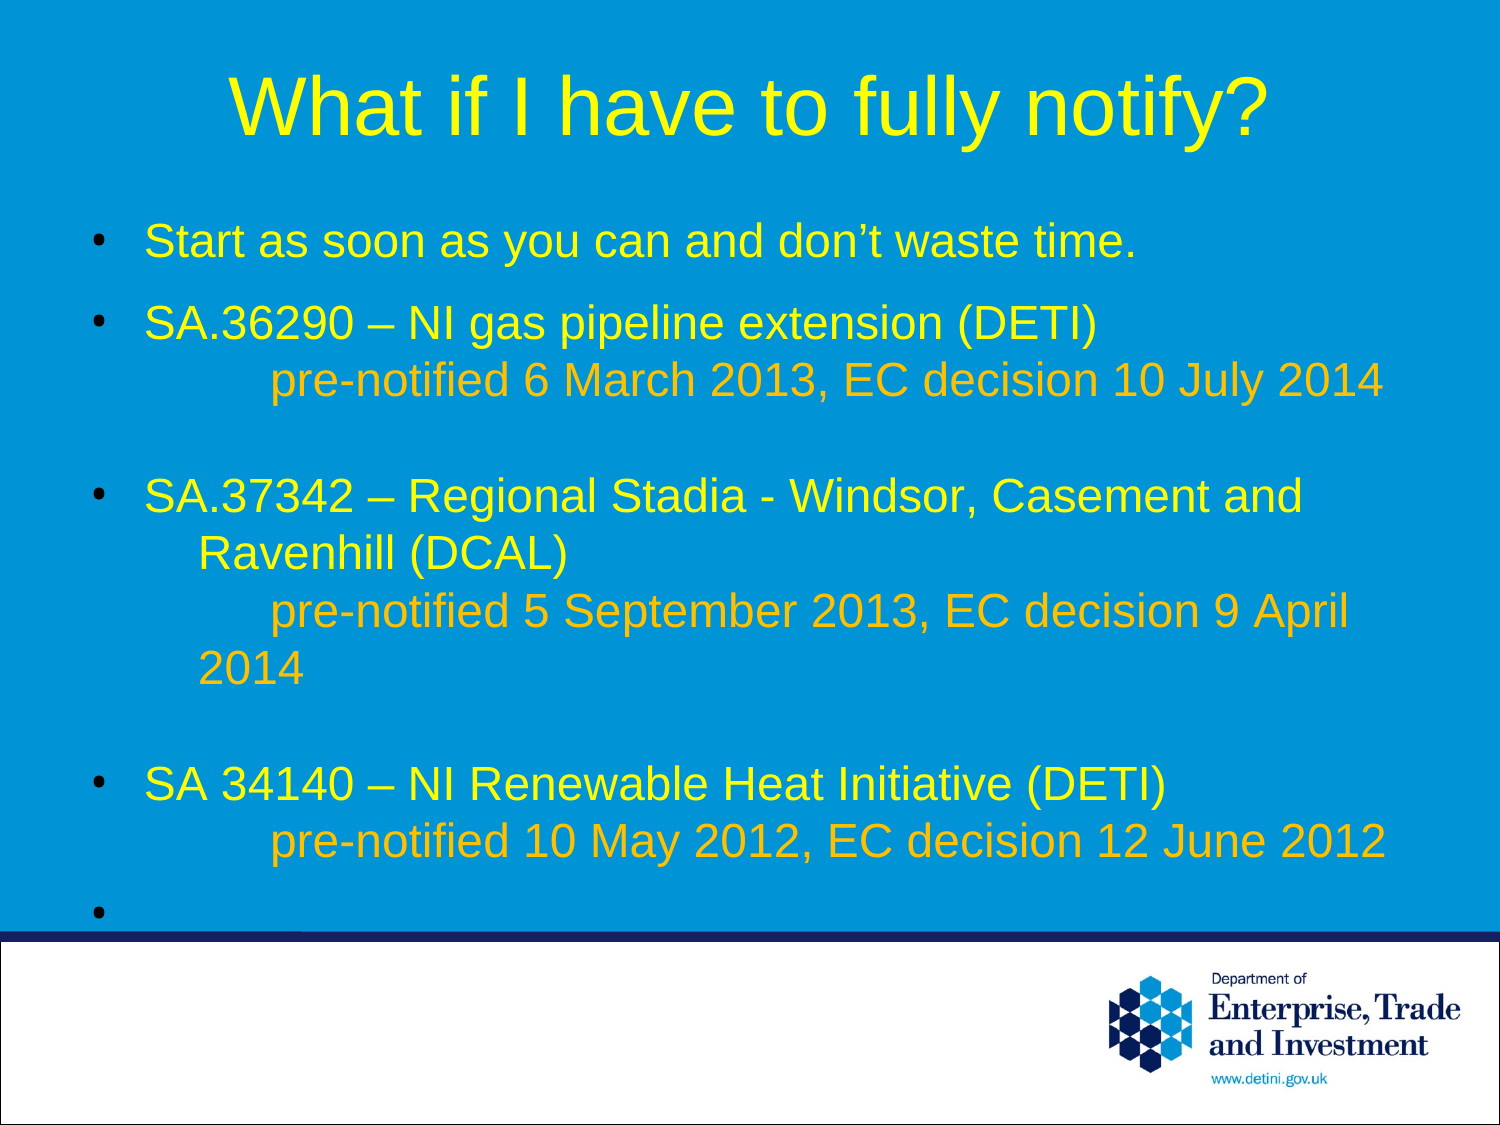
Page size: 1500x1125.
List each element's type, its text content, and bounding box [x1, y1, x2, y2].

list Start as soon as you can and don’t waste time. SA.36290 – NI gas pipeline extension (DETI) pre-notified 6 March 2013, EC decision 10 July 2014 SA.37342 – Regional Stadia - Windsor, Casement and Ravenhill (DCAL) pre-notified 5 September 2013, EC decision 9 April 2014 SA 34140 – NI Renewable Heat Initiative (DETI) pre-notified 10 May 2012, EC decision 12 June 2012 [75, 202, 1426, 905]
title What if I have to fully notify? [75, 45, 1426, 202]
